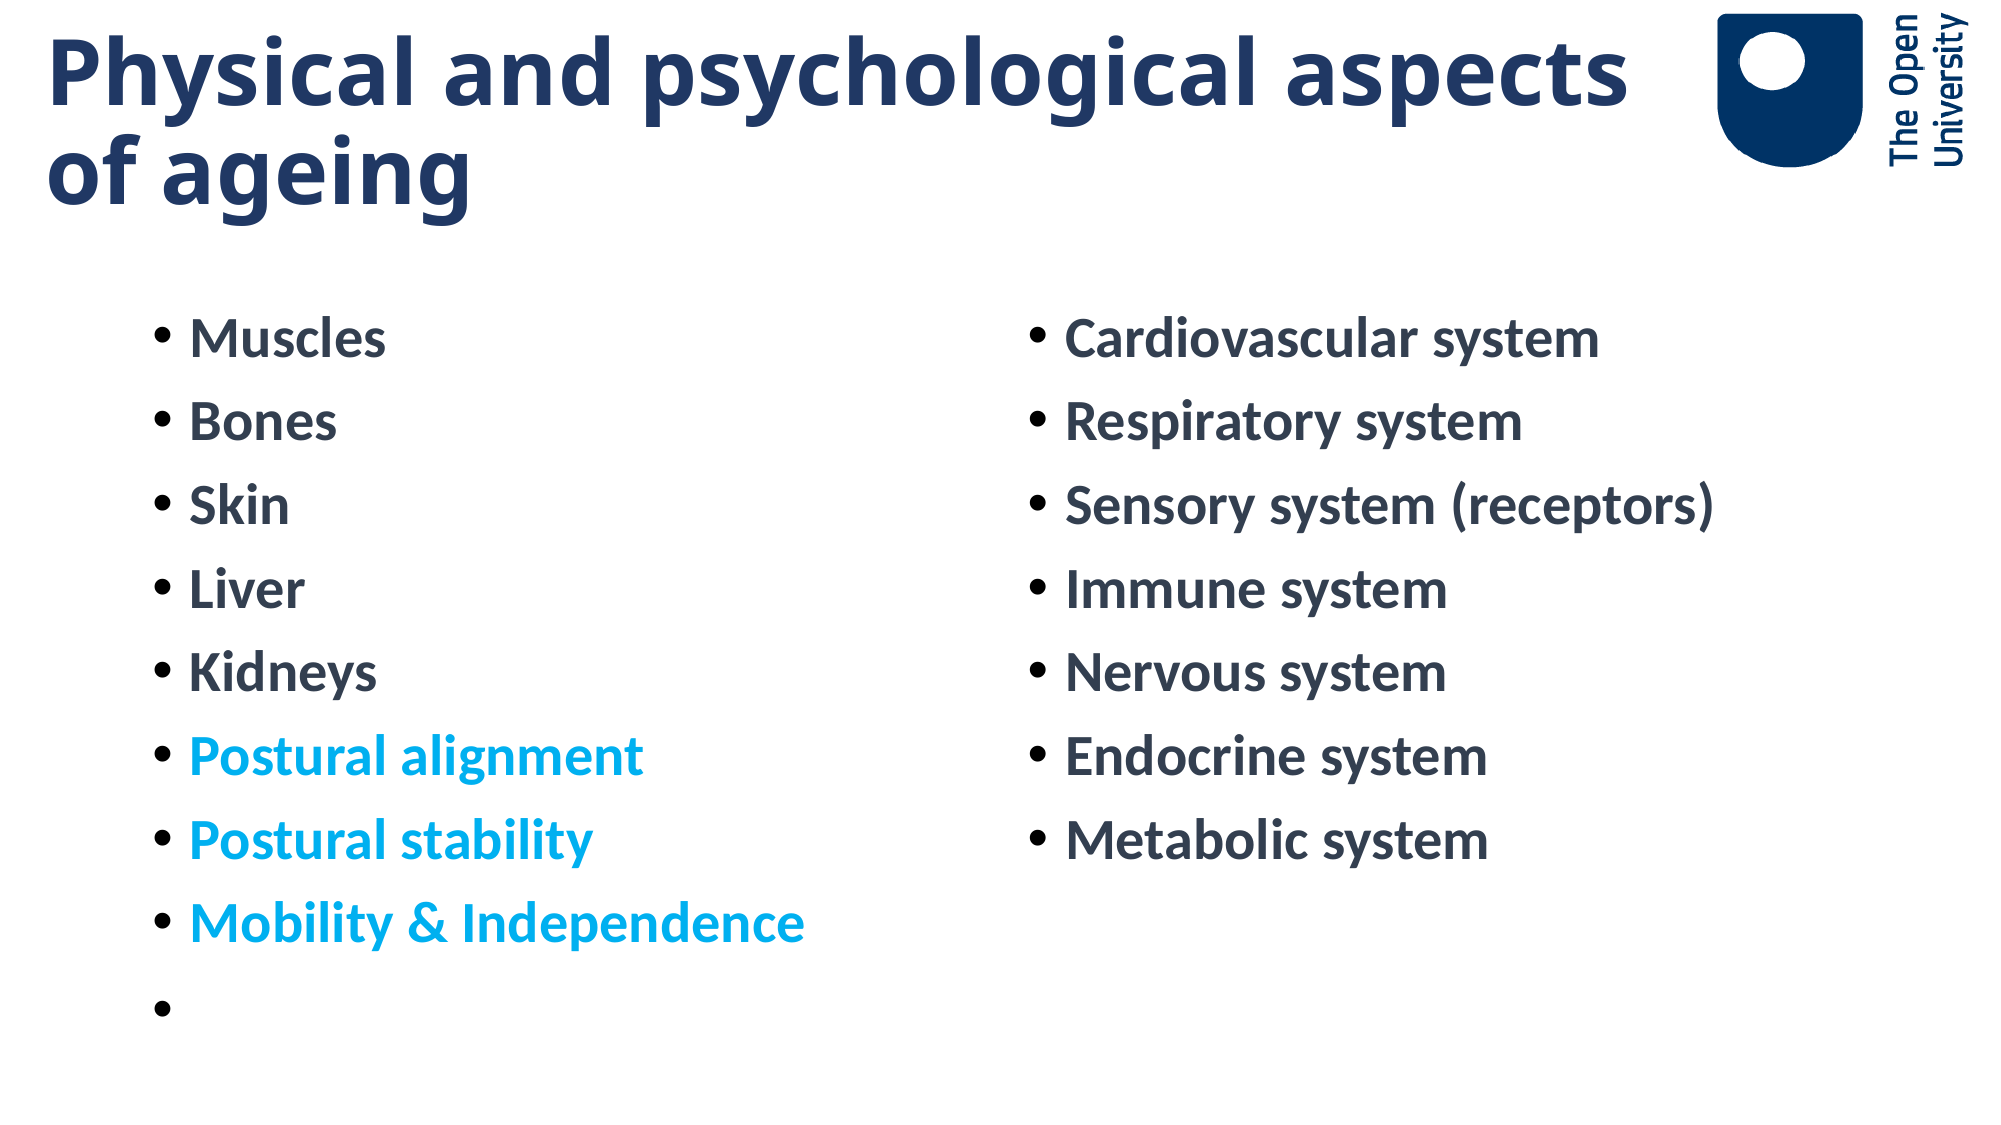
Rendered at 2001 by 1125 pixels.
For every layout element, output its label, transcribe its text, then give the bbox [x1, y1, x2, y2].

list Cardiovascular system Respiratory system Sensory system (receptors) Immune system Nervous system Endocrine system Metabolic system [1012, 299, 1863, 988]
list Muscles Bones Skin Liver Kidneys Postural alignment Postural stability Mobility & Independence [137, 299, 988, 1014]
picture [1716, 10, 1971, 170]
title Physical and psychological aspects of ageing [30, 16, 1756, 235]
